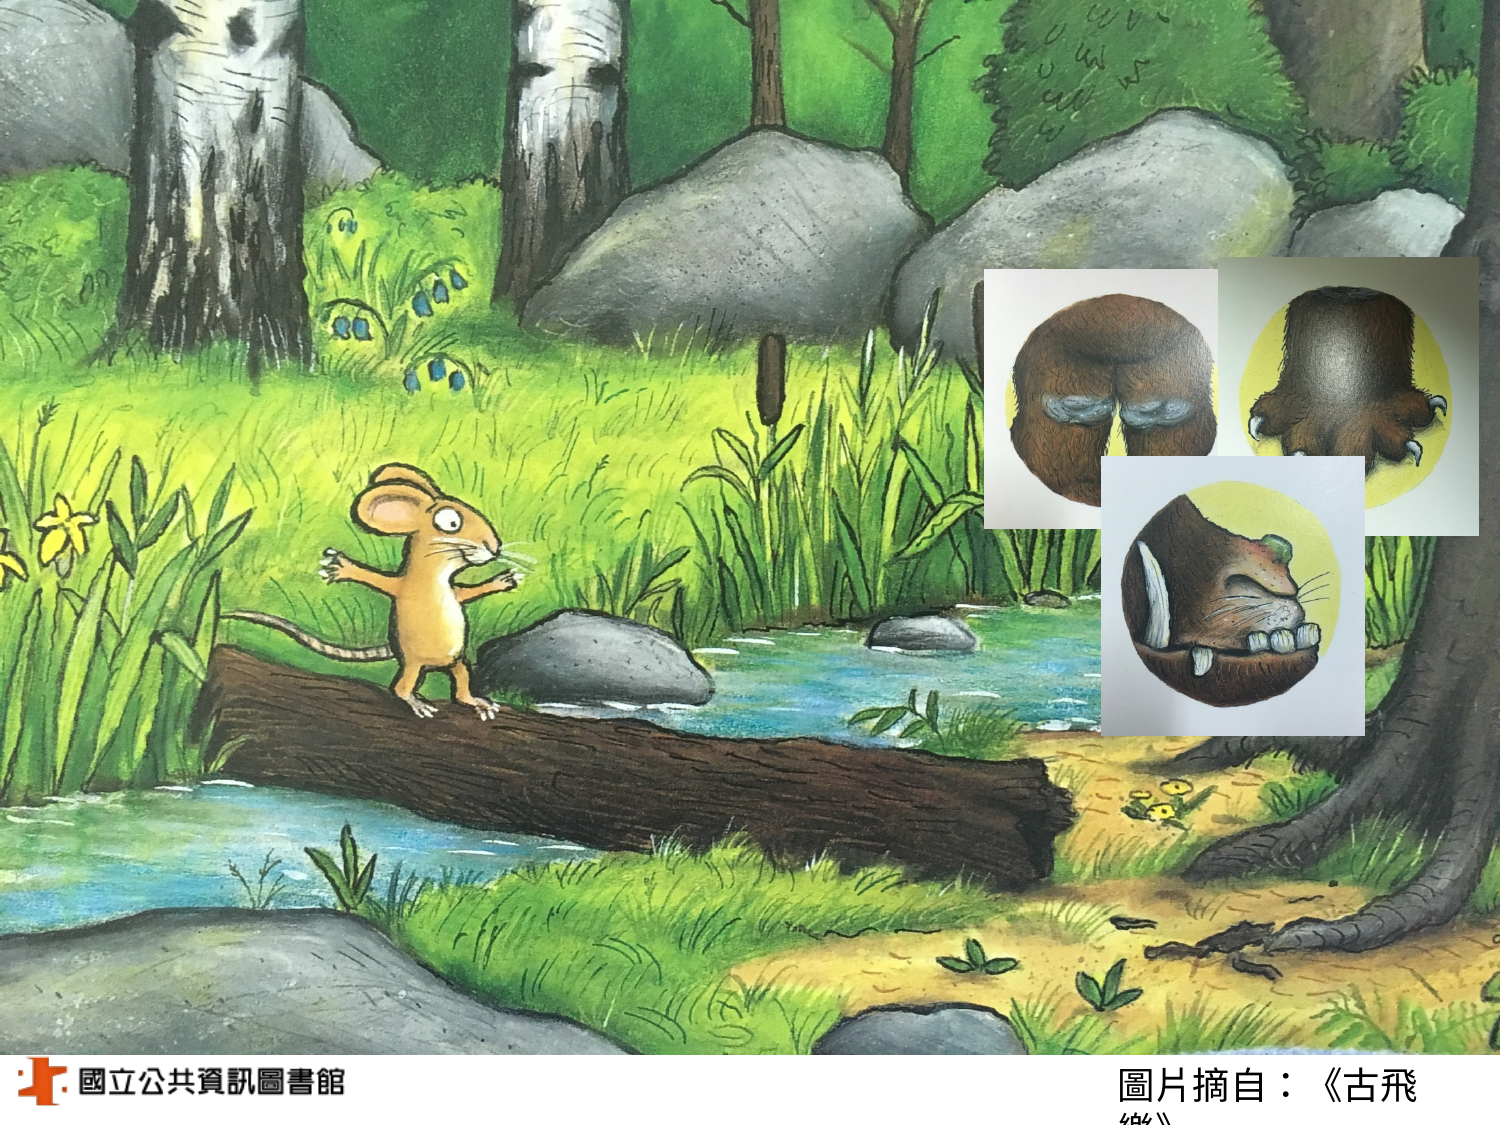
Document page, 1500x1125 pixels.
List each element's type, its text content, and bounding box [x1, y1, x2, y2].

text_box 圖片摘自：《古飛樂》 [1102, 1054, 1490, 1116]
picture [0, 0, 1500, 1055]
